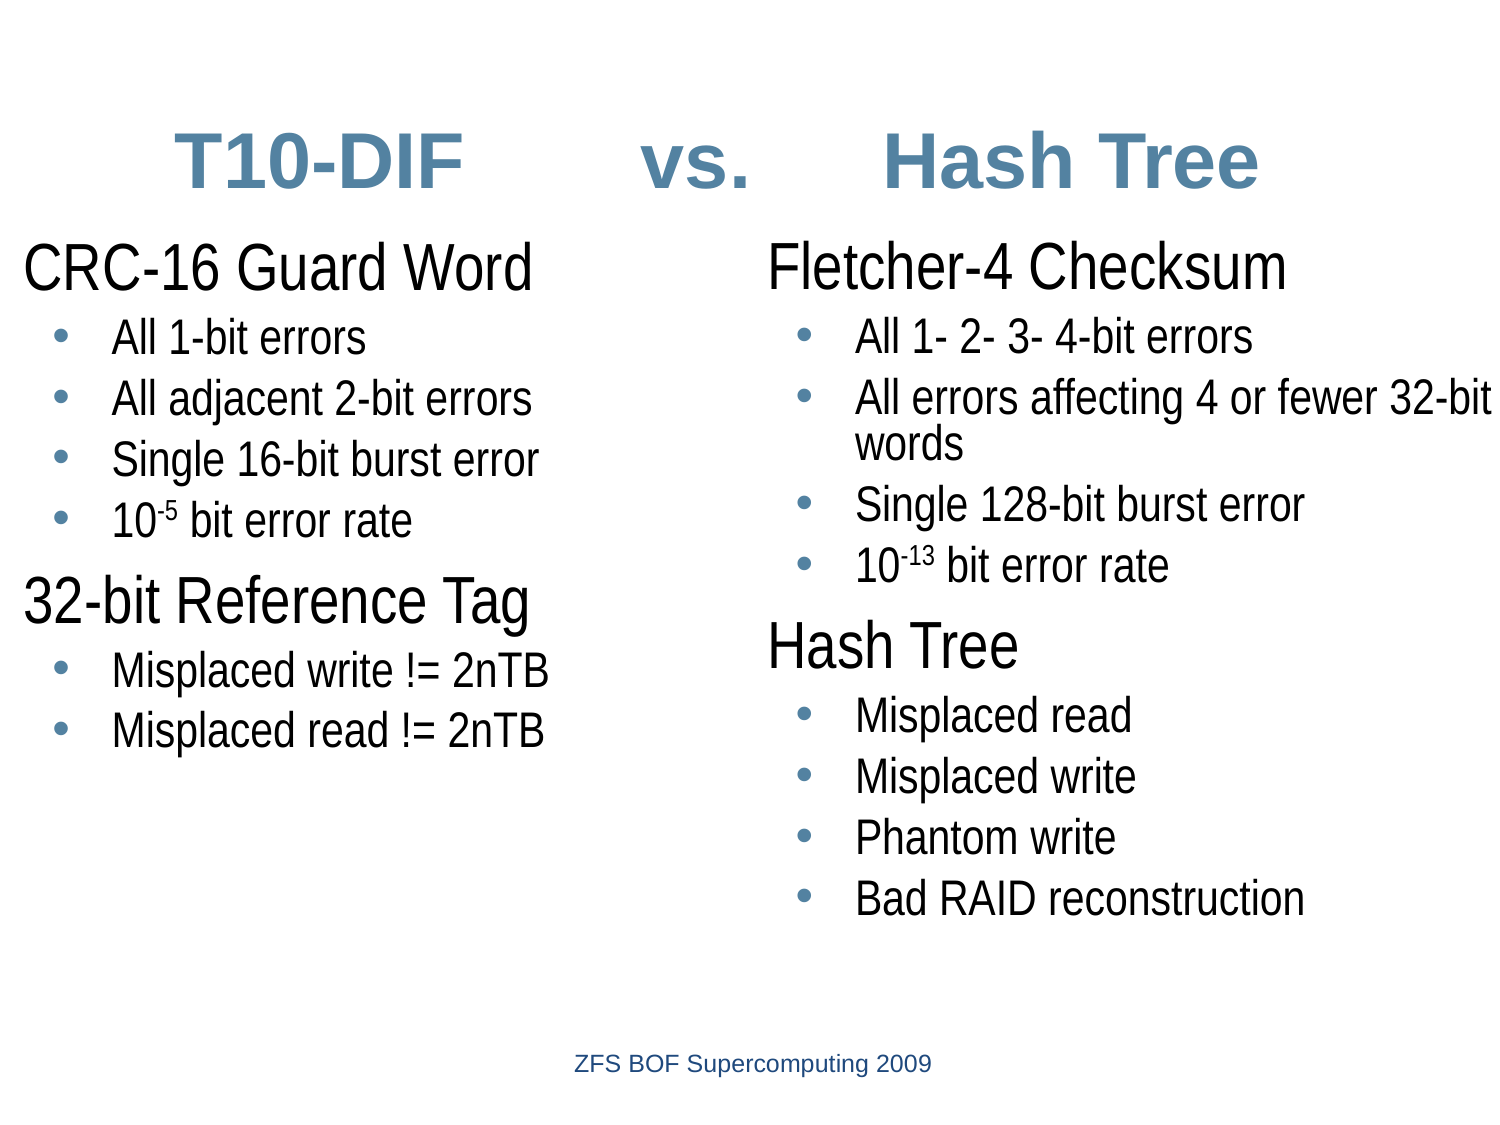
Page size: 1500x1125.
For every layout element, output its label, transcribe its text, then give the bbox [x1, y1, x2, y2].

list Fletcher-4 Checksum All 1- 2- 3- 4-bit errors All errors affecting 4 or fewer 32-bit words Single 128-bit burst error 10-13 bit error rate Hash Tree Misplaced read Misplaced write Phantom write Bad RAID reconstruction [767, 239, 1500, 1093]
list CRC-16 Guard Word All 1-bit errors All adjacent 2-bit errors Single 16-bit burst error 10-5 bit error rate 32-bit Reference Tag Misplaced write != 2nTB Misplaced read != 2nTB [23, 240, 728, 1109]
title T10-DIF vs. Hash Tree [21, 99, 1383, 234]
